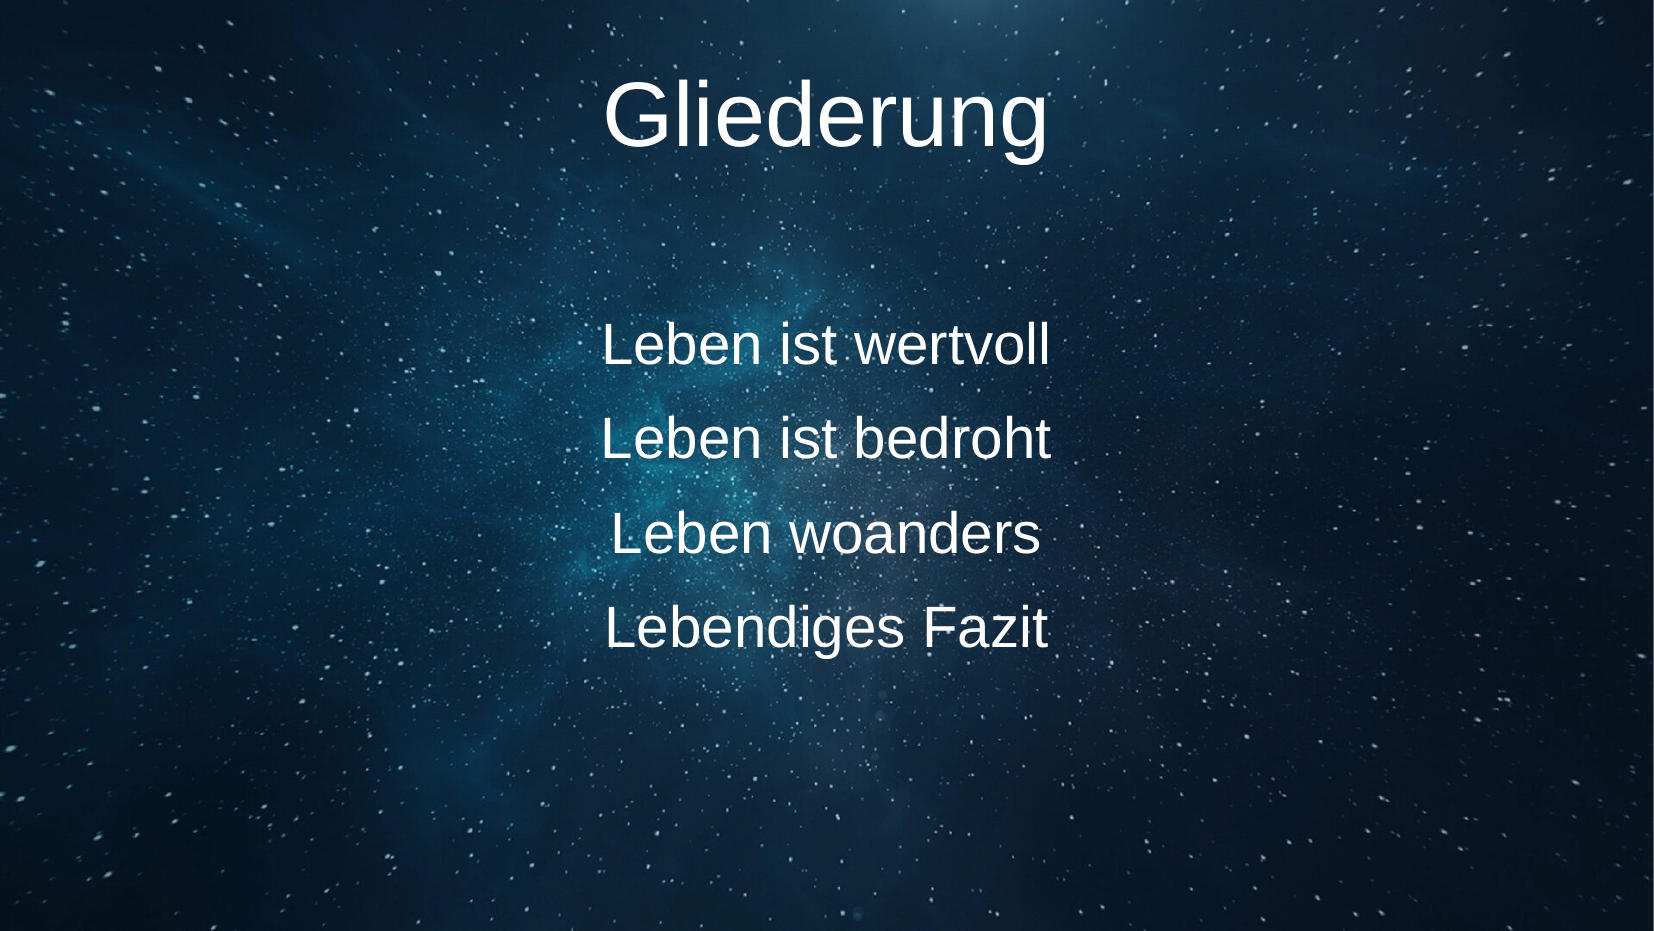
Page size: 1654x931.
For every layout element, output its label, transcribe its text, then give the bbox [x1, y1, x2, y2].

picture [0, 0, 1654, 931]
list Leben ist wertvoll Leben ist bedroht Leben woanders Lebendiges Fazit [428, 311, 1226, 725]
title Gliederung [82, 23, 1571, 206]
